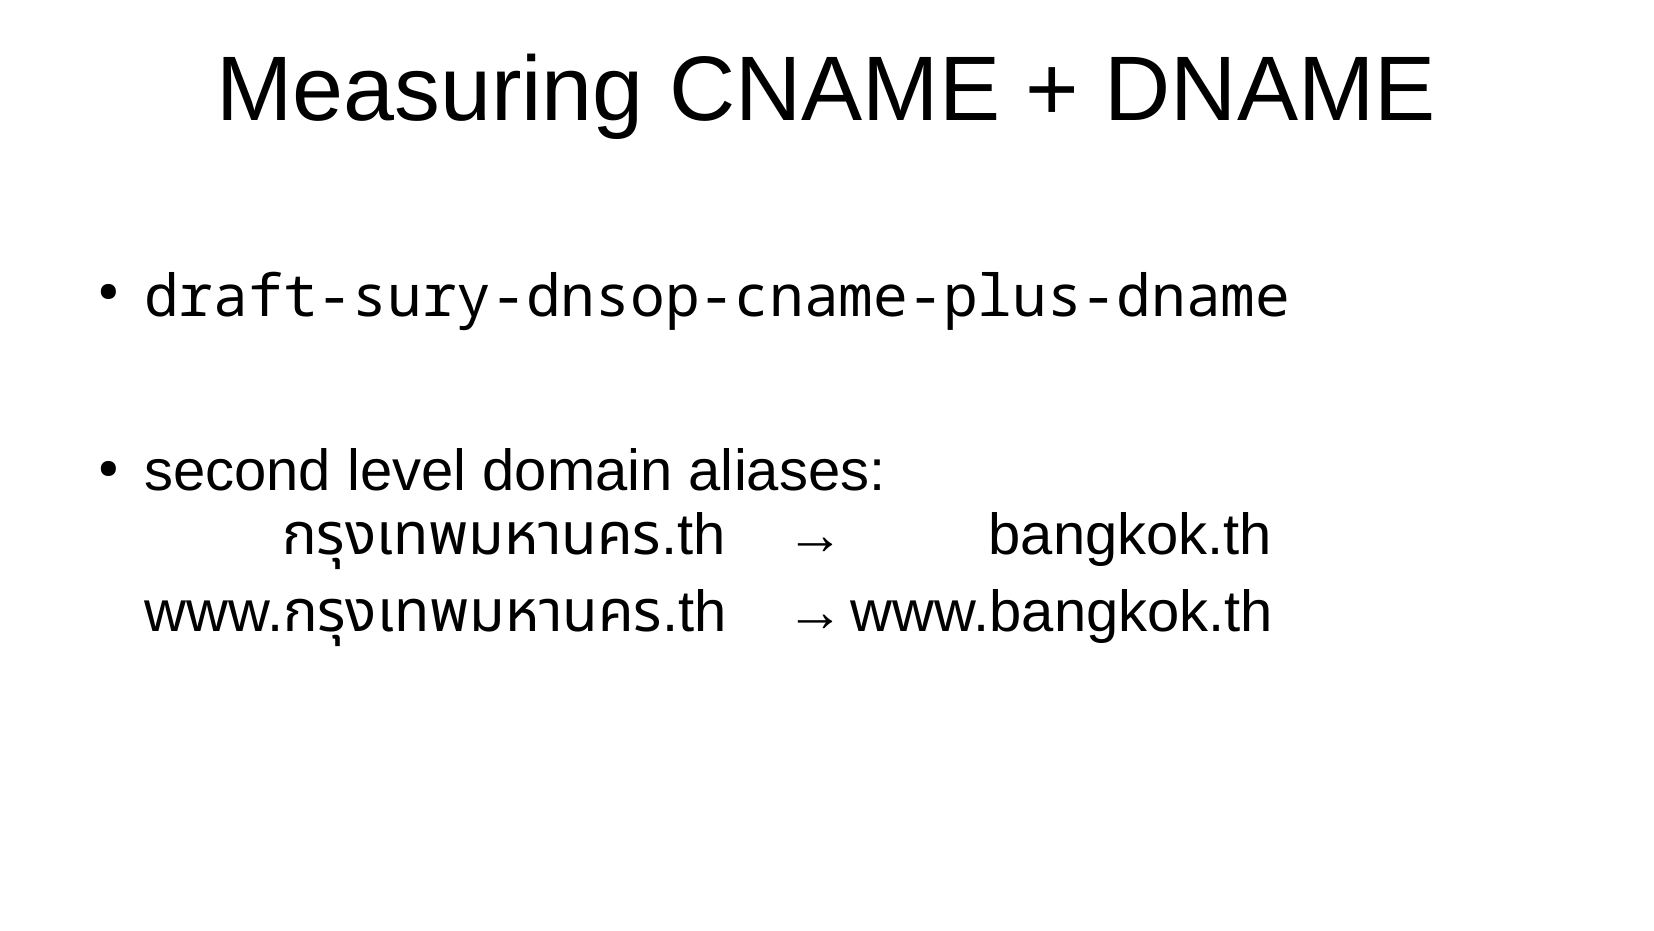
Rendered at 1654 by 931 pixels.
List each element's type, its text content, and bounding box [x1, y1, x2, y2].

list draft-sury-dnsop-cname-plus-dname second level domain aliases: กรุงเทพมหานคร.th → bangkok.th www.กรุงเทพมหานคร.th → www.bangkok.th [82, 253, 1571, 657]
title Measuring CNAME + DNAME [82, 37, 1571, 193]
